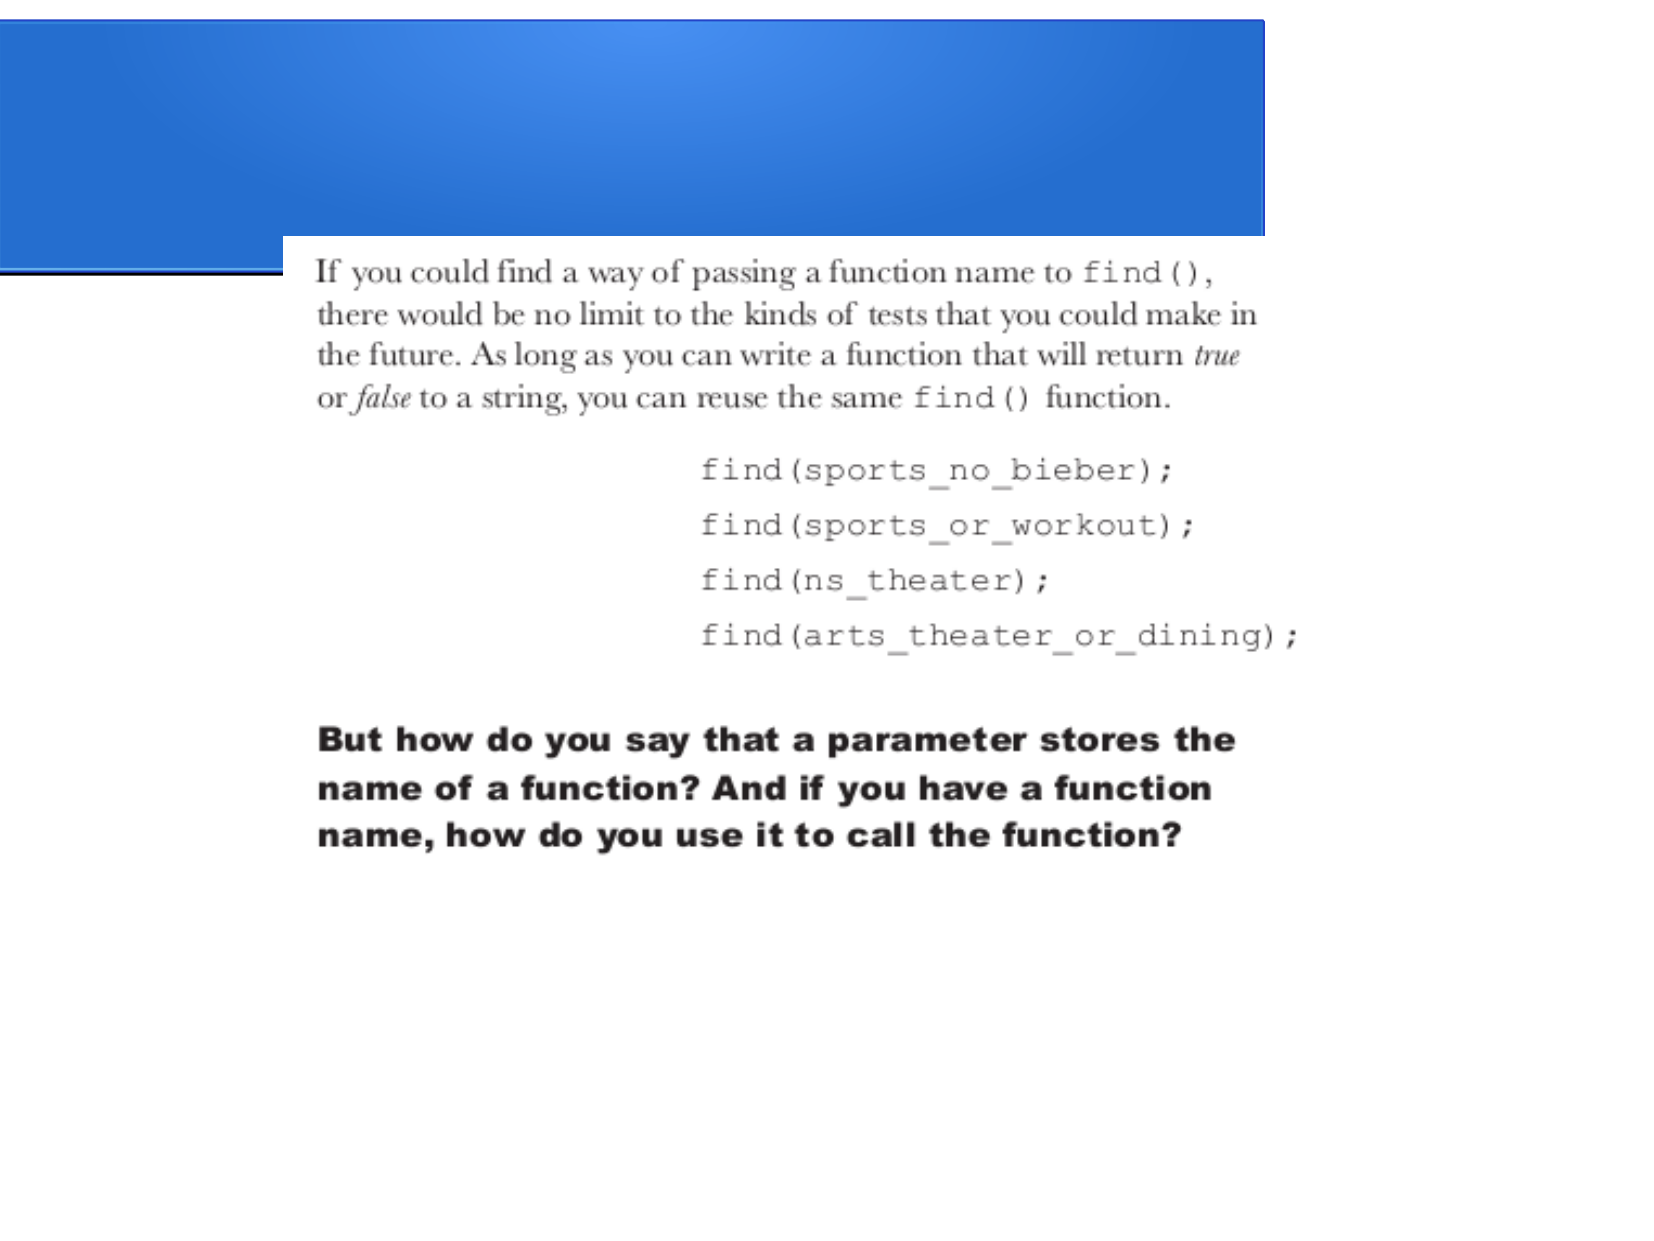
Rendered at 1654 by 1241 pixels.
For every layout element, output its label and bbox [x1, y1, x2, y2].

picture [283, 236, 1335, 898]
